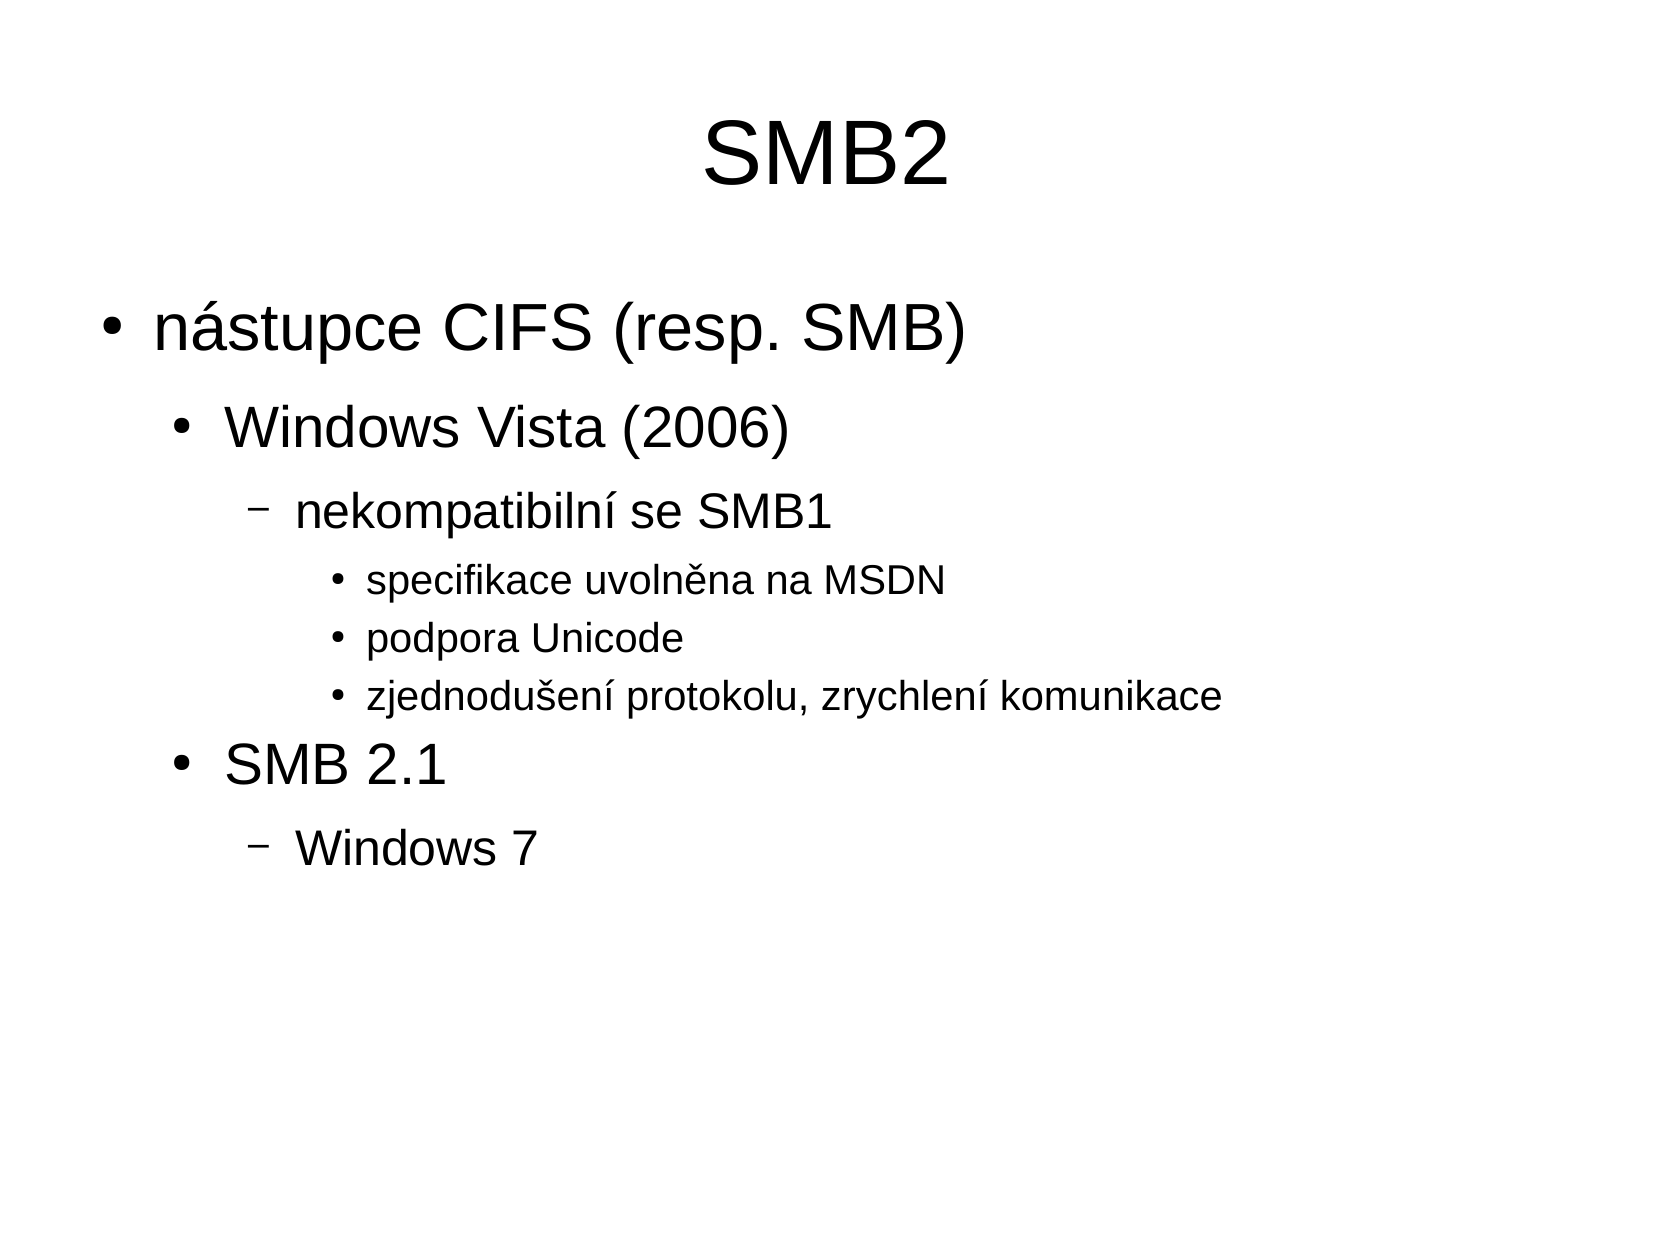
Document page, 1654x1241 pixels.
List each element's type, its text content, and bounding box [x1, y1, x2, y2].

title SMB2 [82, 49, 1571, 257]
list nástupce CIFS (resp. SMB) Windows Vista (2006) nekompatibilní se SMB1 specifikace uvolněna na MSDN podpora Unicode zjednodušení protokolu, zrychlení komunikace SMB 2.1 Windows 7 [82, 290, 1571, 1109]
